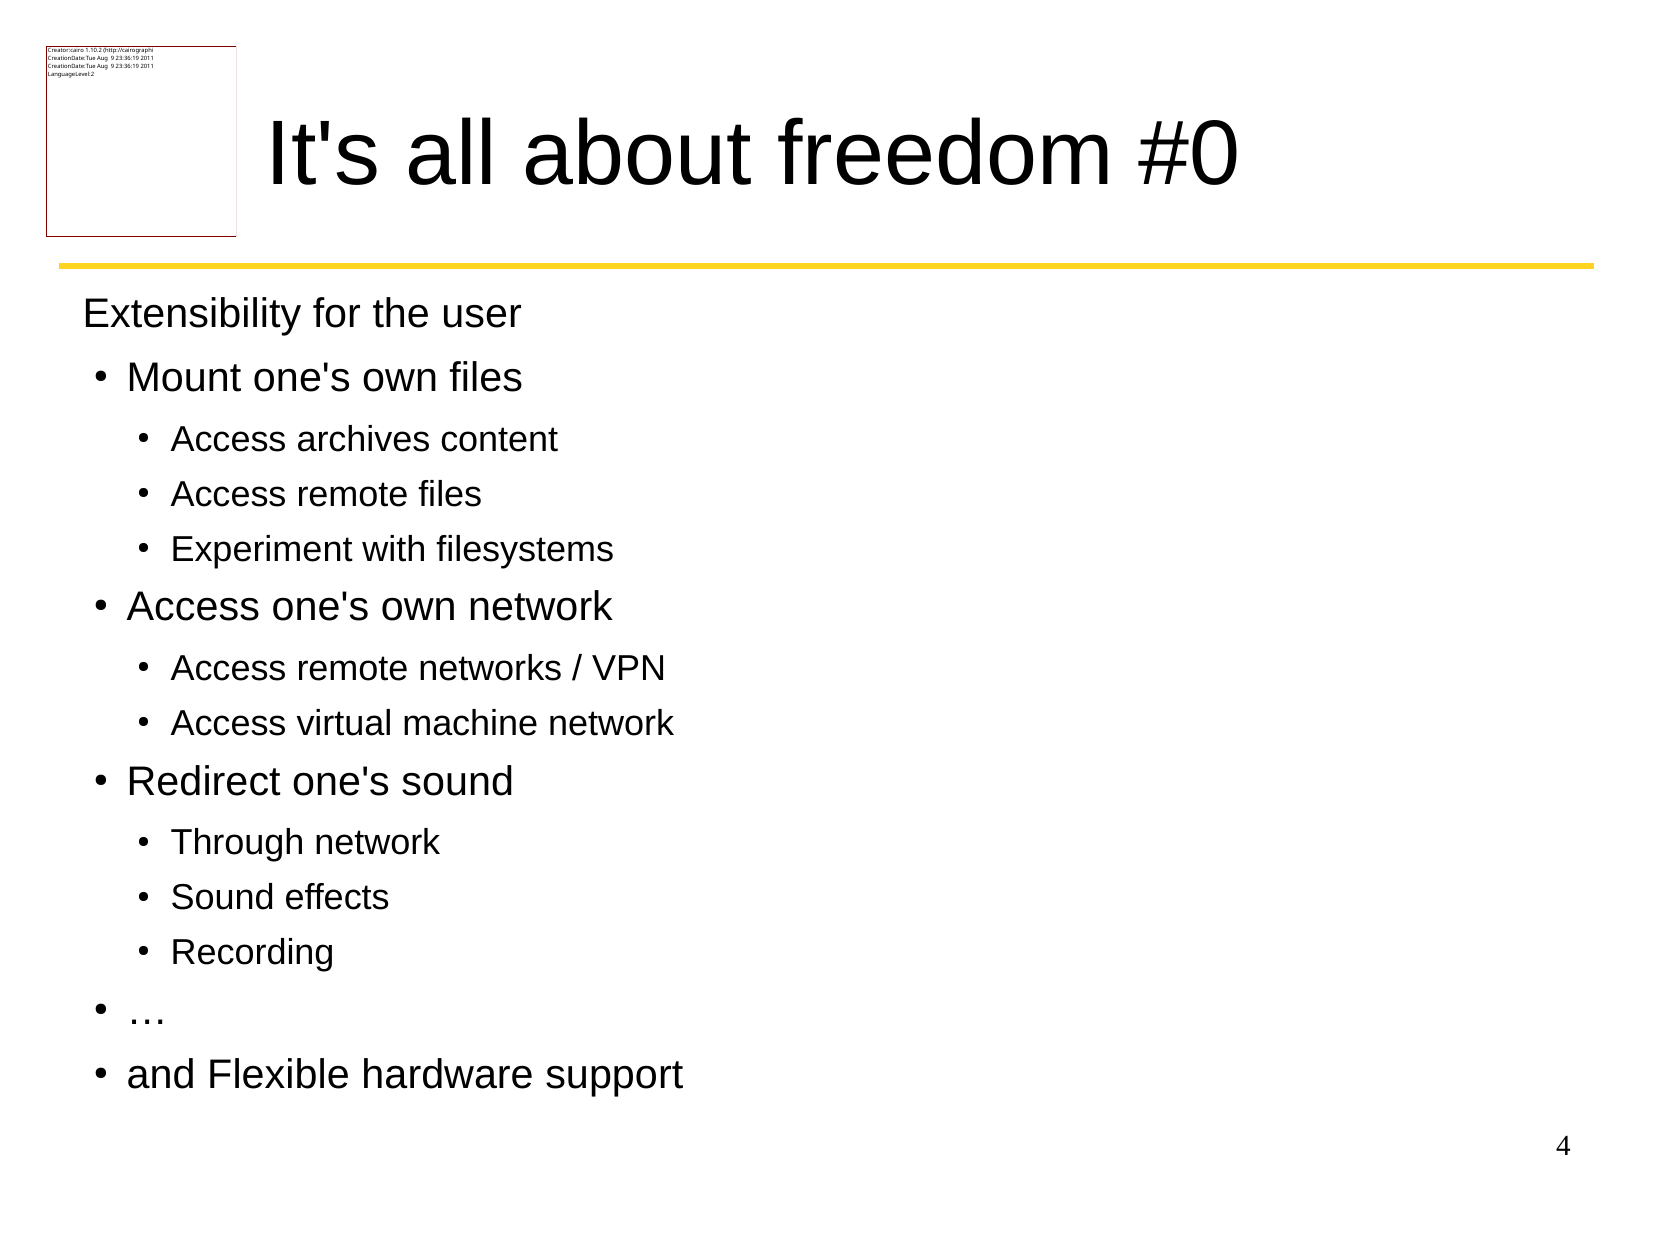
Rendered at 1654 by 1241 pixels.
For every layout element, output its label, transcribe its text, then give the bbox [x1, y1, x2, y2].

list Extensibility for the user Mount one's own files Access archives content Access remote files Experiment with filesystems Access one's own network Access remote networks / VPN Access virtual machine network Redirect one's sound Through network Sound effects Recording … and Flexible hardware support [82, 290, 1571, 1109]
title It's all about freedom #0 [265, 49, 1571, 257]
